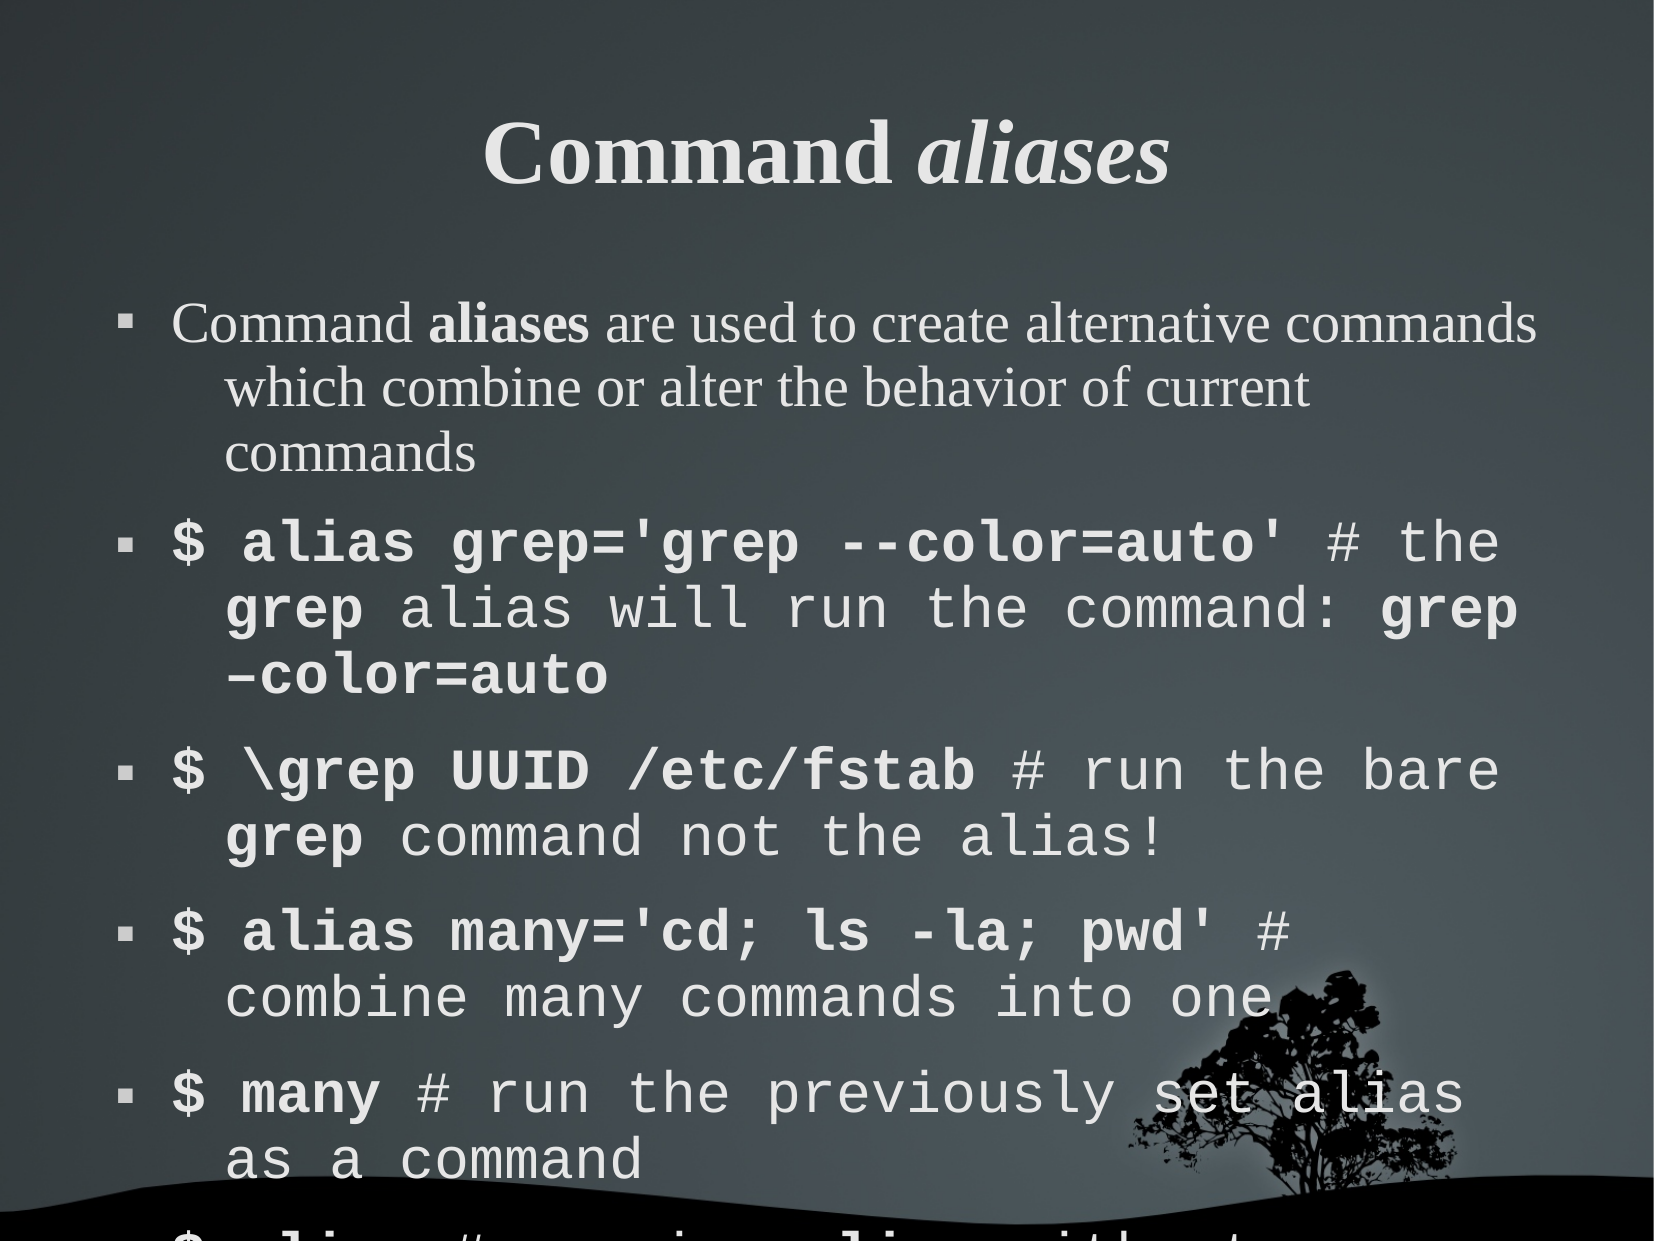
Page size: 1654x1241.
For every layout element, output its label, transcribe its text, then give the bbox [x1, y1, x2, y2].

title Command aliases [82, 33, 1571, 273]
picture [0, 0, 1654, 1241]
list Command aliases are used to create alternative commands which combine or alter the behavior of current commands $ alias grep='grep --color=auto' # the grep alias will run the command: grep –color=auto $ \grep UUID /etc/fstab # run the bare grep command not the alias! $ alias many='cd; ls -la; pwd' # combine many commands into one $ many # run the previously set alias as a command $ alias # running alias without arguments will print the current aliases [82, 290, 1571, 1178]
